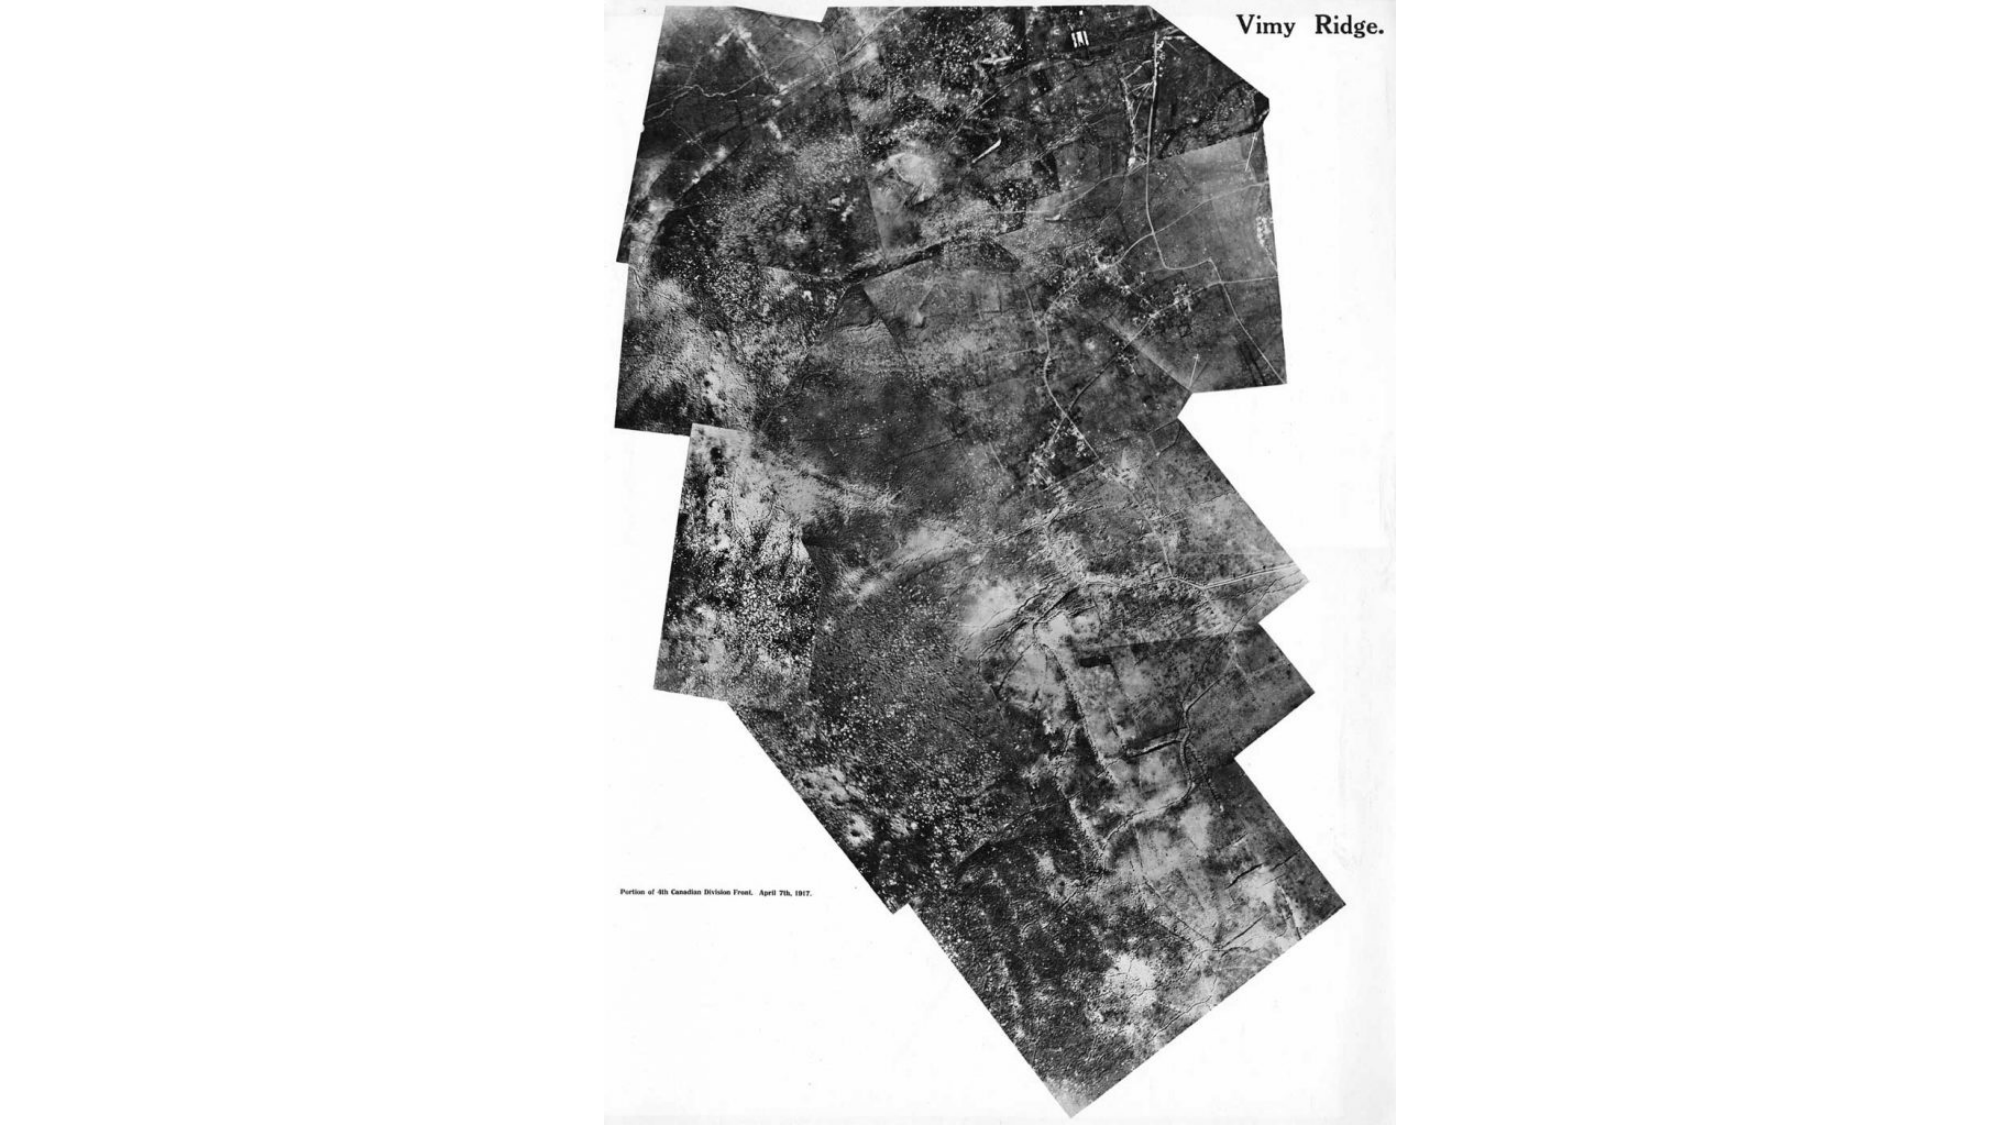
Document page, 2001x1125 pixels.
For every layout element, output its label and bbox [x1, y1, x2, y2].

picture [604, 0, 1396, 1125]
